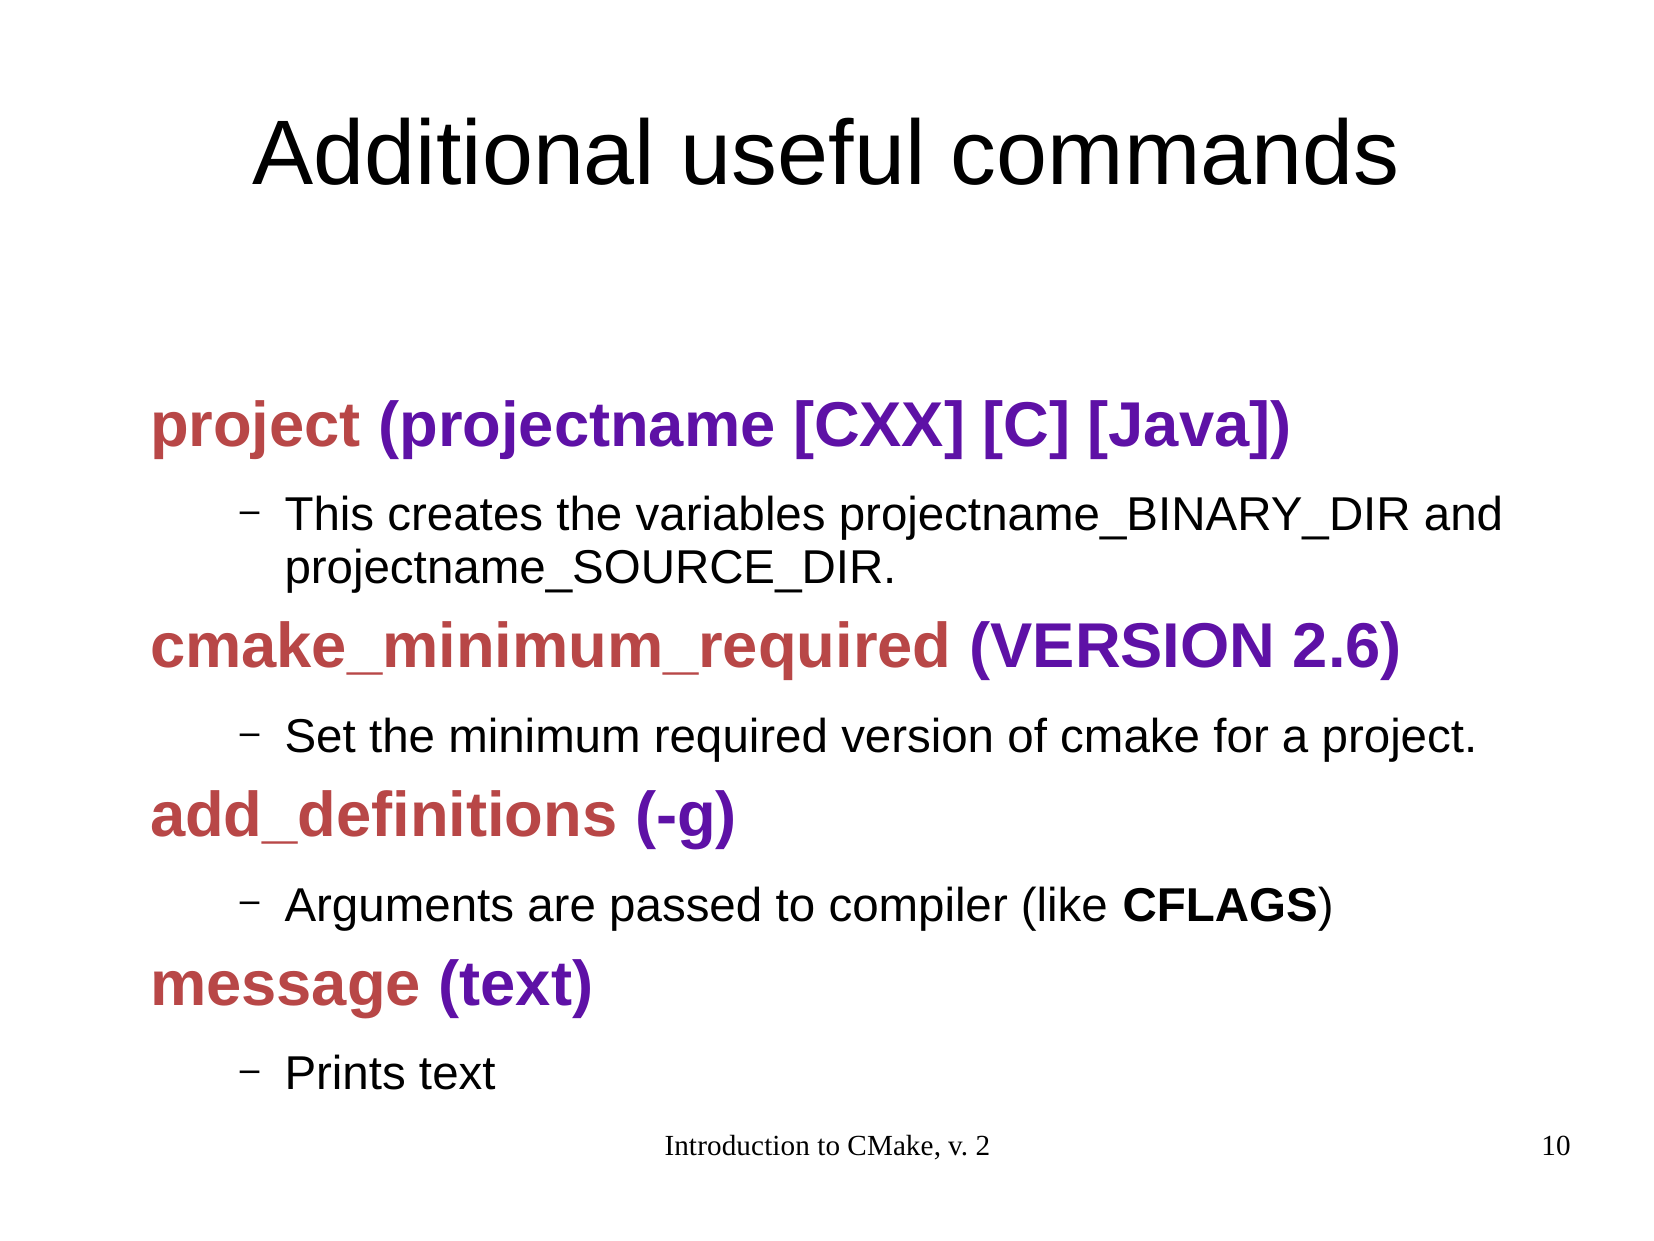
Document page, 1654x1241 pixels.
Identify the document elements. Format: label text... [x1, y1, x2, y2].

title Additional useful commands [82, 49, 1571, 257]
list project (projectname [CXX] [C] [Java]) This creates the variables projectname_BINARY_DIR and projectname_SOURCE_DIR. cmake_minimum_required (VERSION 2.6) Set the minimum required version of cmake for a project. add_definitions (-g) Arguments are passed to compiler (like CFLAGS) message (text) Prints text [82, 290, 1571, 1109]
